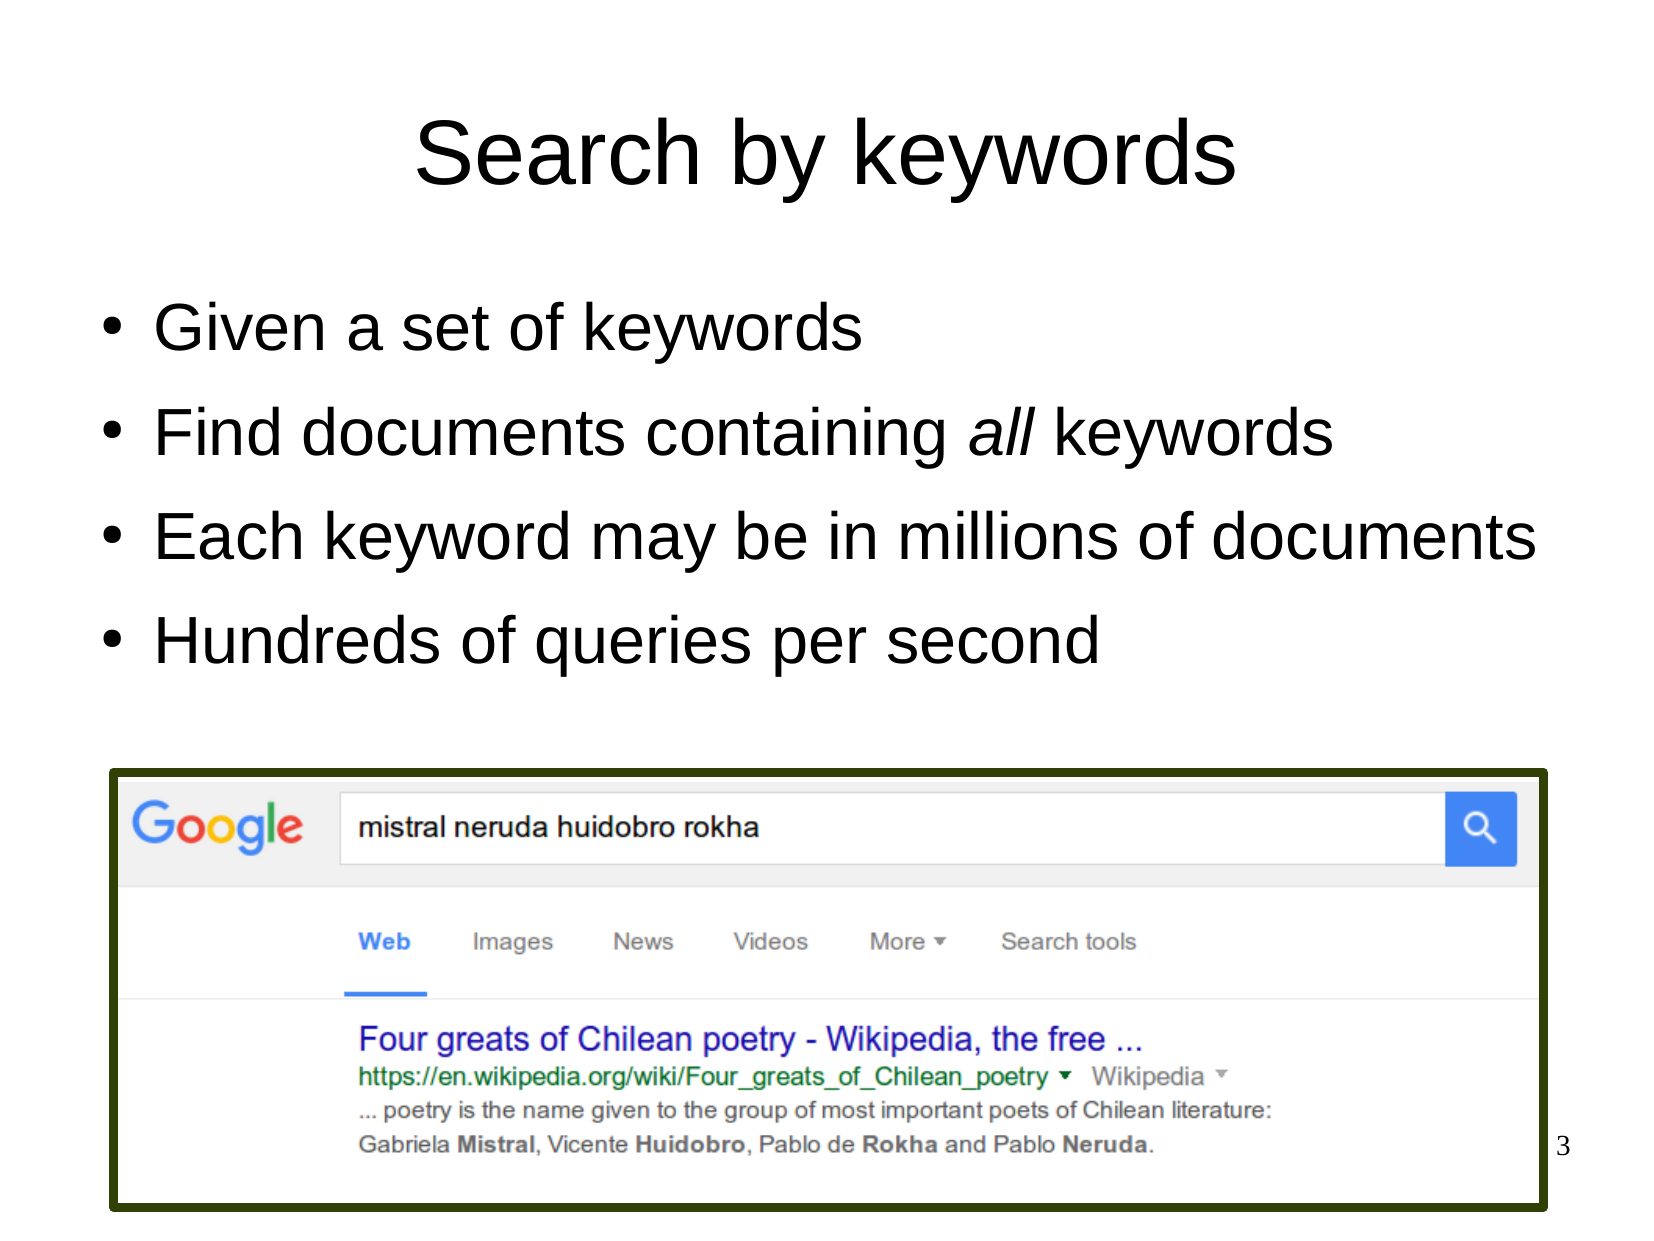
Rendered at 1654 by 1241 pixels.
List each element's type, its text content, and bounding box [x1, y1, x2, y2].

picture [118, 782, 1539, 1174]
list Given a set of keywords Find documents containing all keywords Each keyword may be in millions of documents Hundreds of queries per second [82, 290, 1571, 1010]
title Search by keywords [82, 49, 1571, 257]
list Given a set of keywords Find documents containing all keywords Each keyword may be in millions of documents Hundreds of queries per second [118, 777, 1539, 782]
